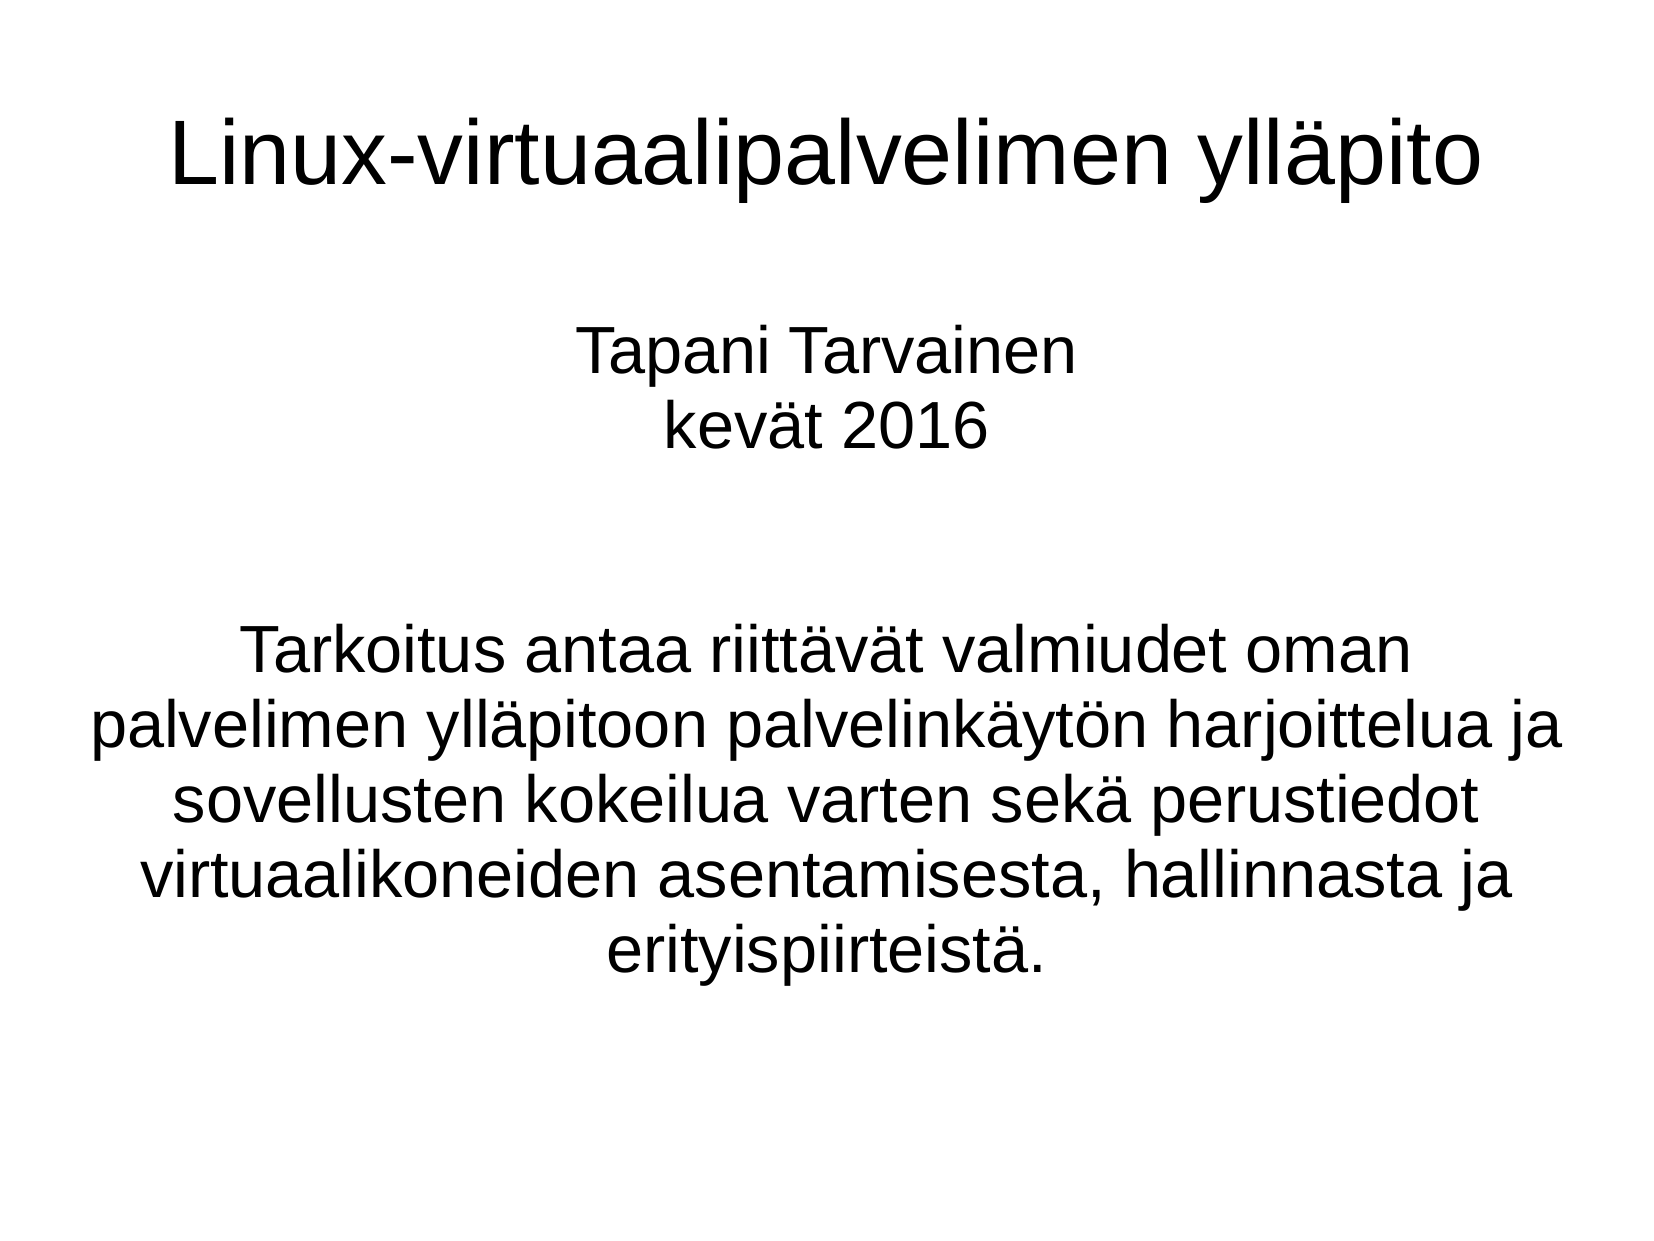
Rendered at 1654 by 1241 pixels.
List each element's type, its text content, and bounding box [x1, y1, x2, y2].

subtitle Tapani Tarvainen kevät 2016 Tarkoitus antaa riittävät valmiudet oman palvelimen ylläpitoon palvelinkäytön harjoittelua ja sovellusten kokeilua varten sekä perustiedot virtuaalikoneiden asentamisesta, hallinnasta ja erityispiirteistä. [82, 290, 1571, 1010]
title Linux-virtuaalipalvelimen ylläpito [82, 49, 1571, 257]
